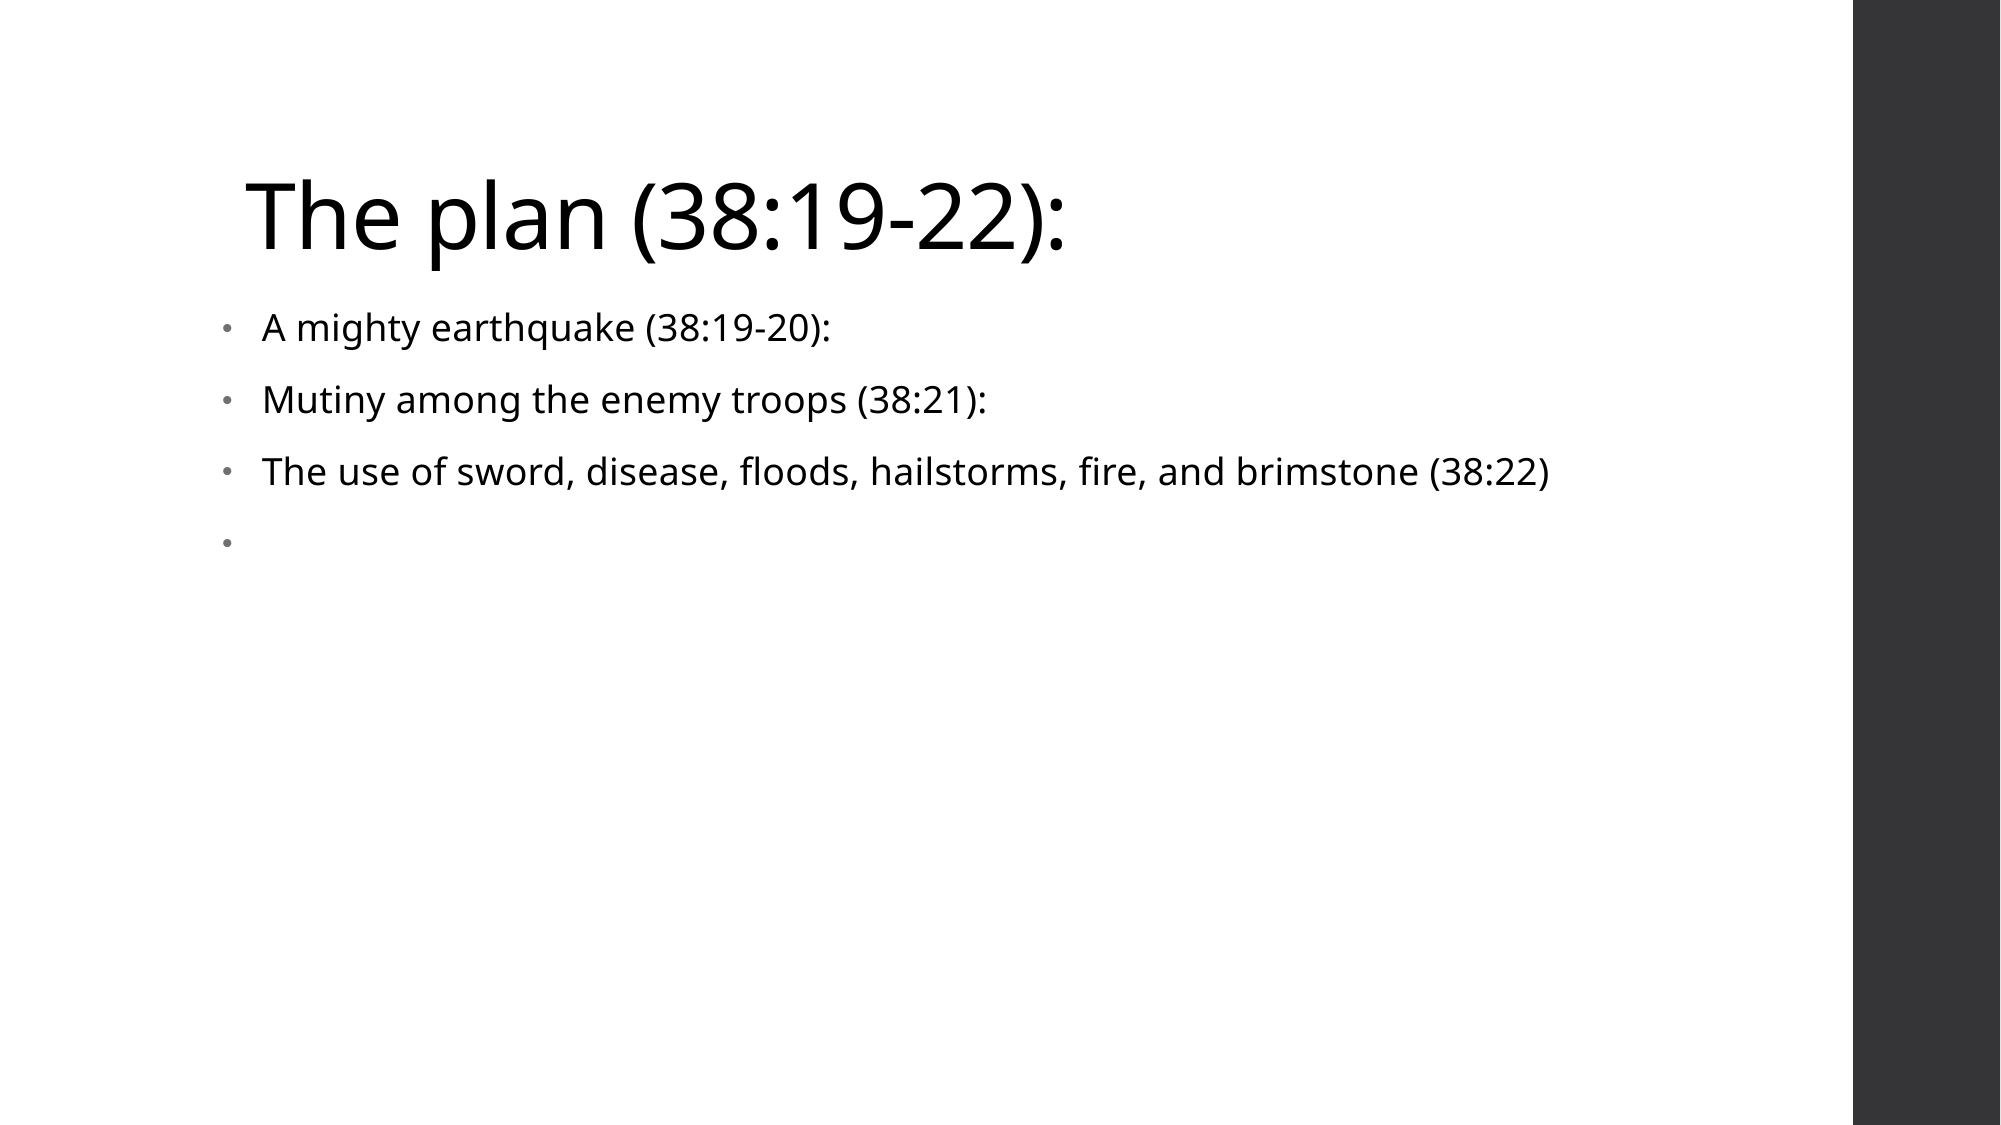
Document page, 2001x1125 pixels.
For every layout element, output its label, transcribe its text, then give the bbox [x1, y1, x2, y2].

list A mighty earthquake (38:19-20): Mutiny among the enemy troops (38:21): The use of sword, disease, floods, hailstorms, fire, and brimstone (38:22) [206, 299, 1617, 1014]
title The plan (38:19-22): [206, 60, 1797, 278]
